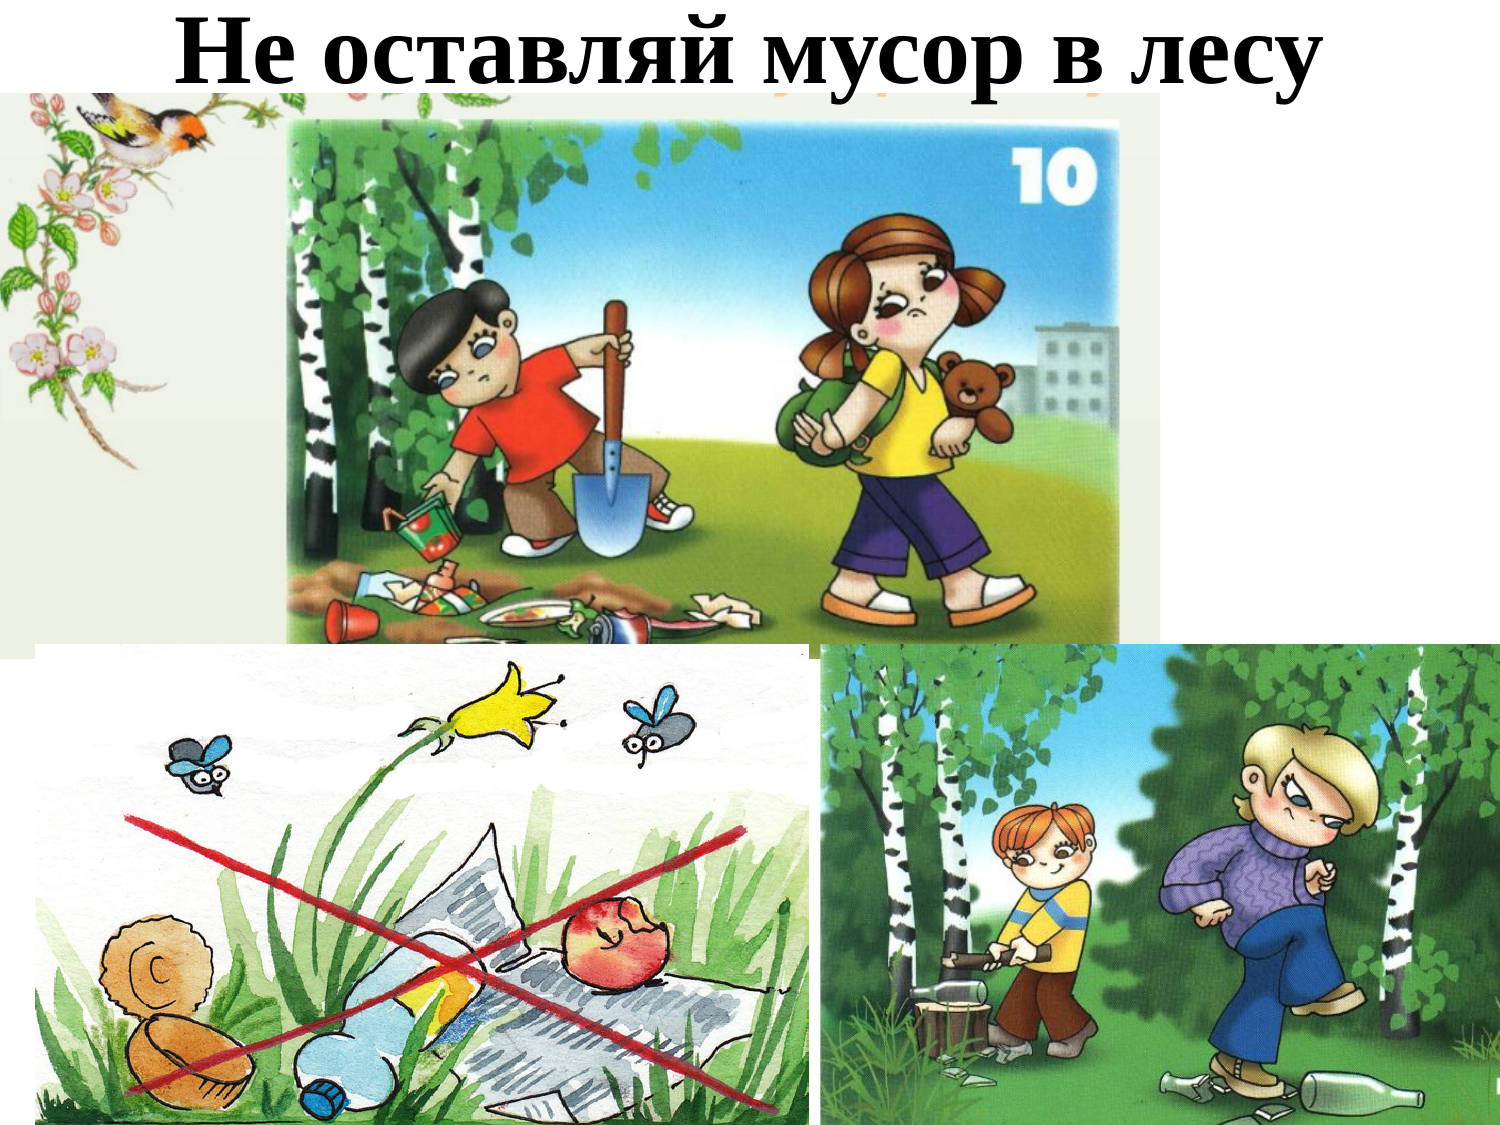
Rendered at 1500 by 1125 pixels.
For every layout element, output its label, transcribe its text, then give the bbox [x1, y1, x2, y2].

text_box Не оставляй мусор в лесу [0, 0, 1500, 112]
picture [0, 112, 1500, 1125]
